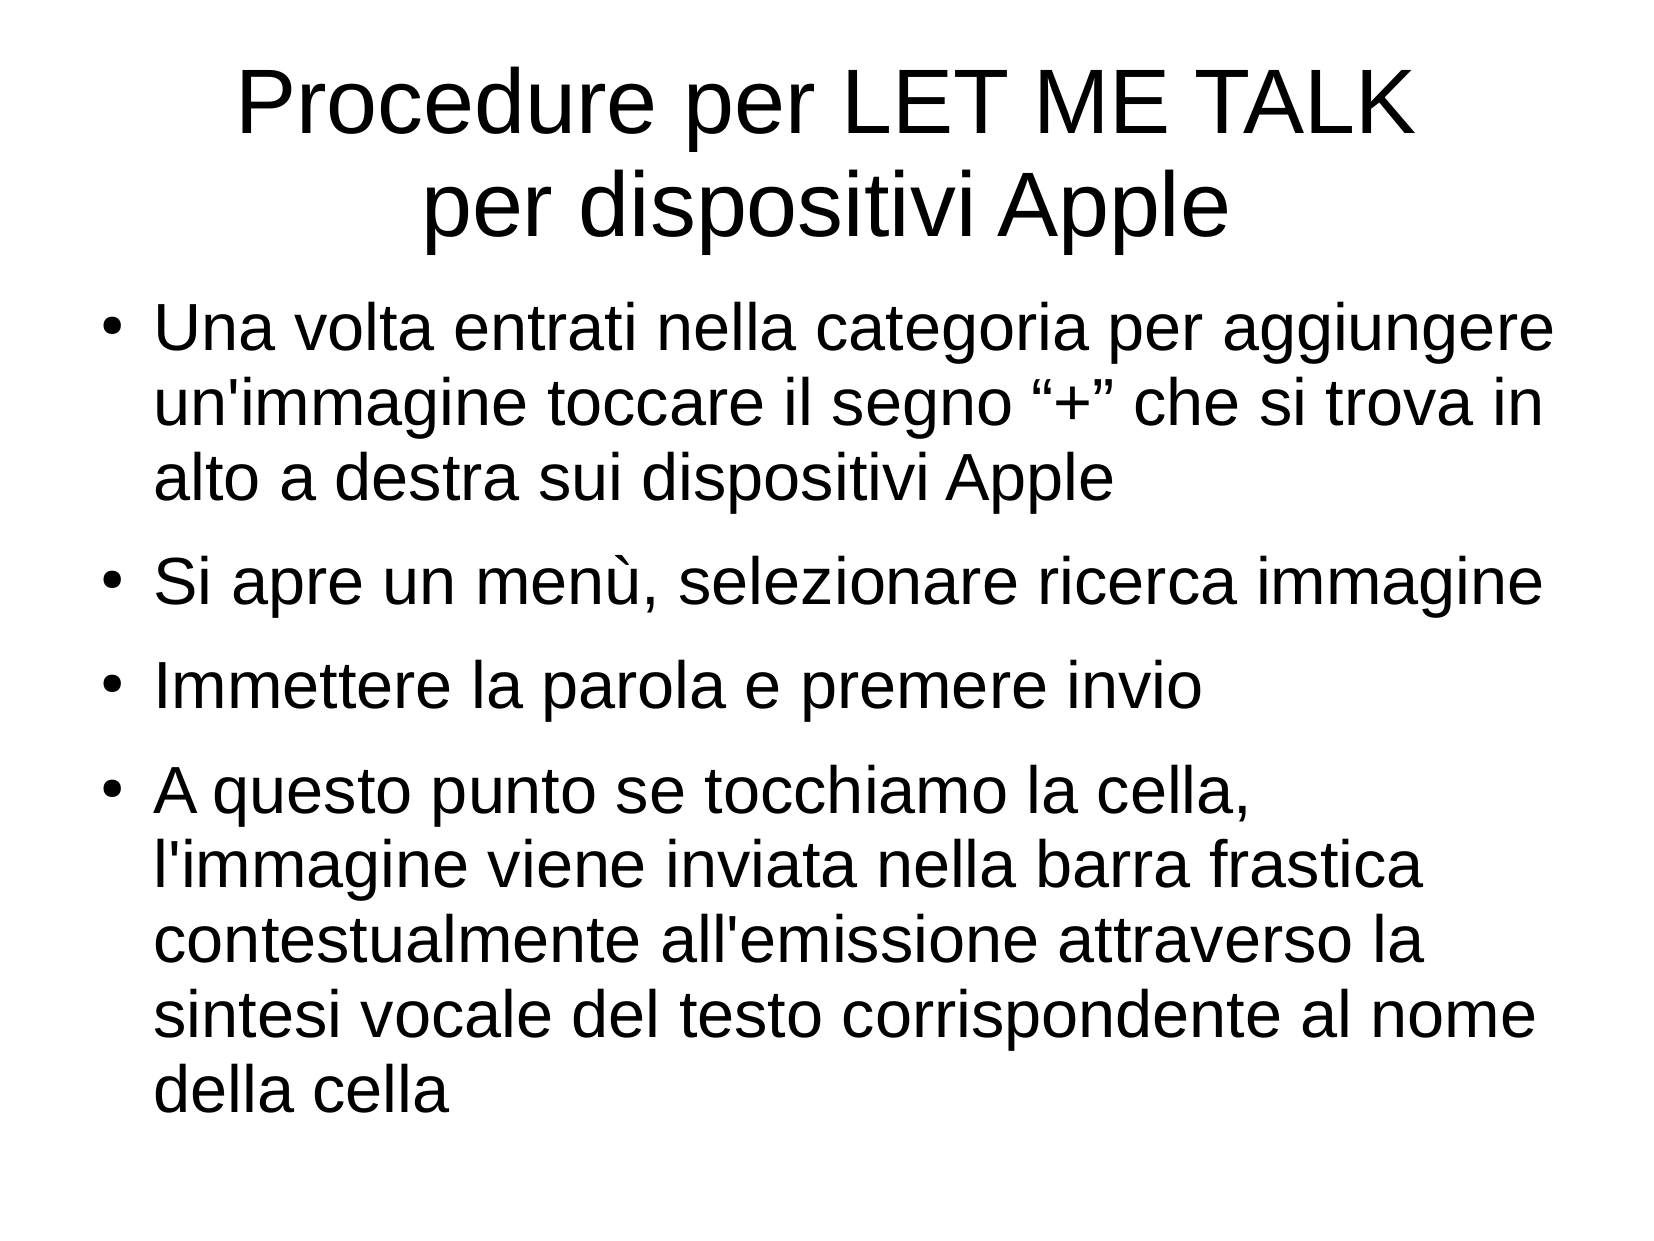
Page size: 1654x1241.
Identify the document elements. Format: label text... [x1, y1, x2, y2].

title Procedure per LET ME TALK per dispositivi Apple [82, 50, 1571, 256]
list Una volta entrati nella categoria per aggiungere un'immagine toccare il segno “+” che si trova in alto a destra sui dispositivi Apple Si apre un menù, selezionare ricerca immagine Immettere la parola e premere invio A questo punto se tocchiamo la cella, l'immagine viene inviata nella barra frastica contestualmente all'emissione attraverso la sintesi vocale del testo corrispondente al nome della cella [82, 290, 1571, 1122]
